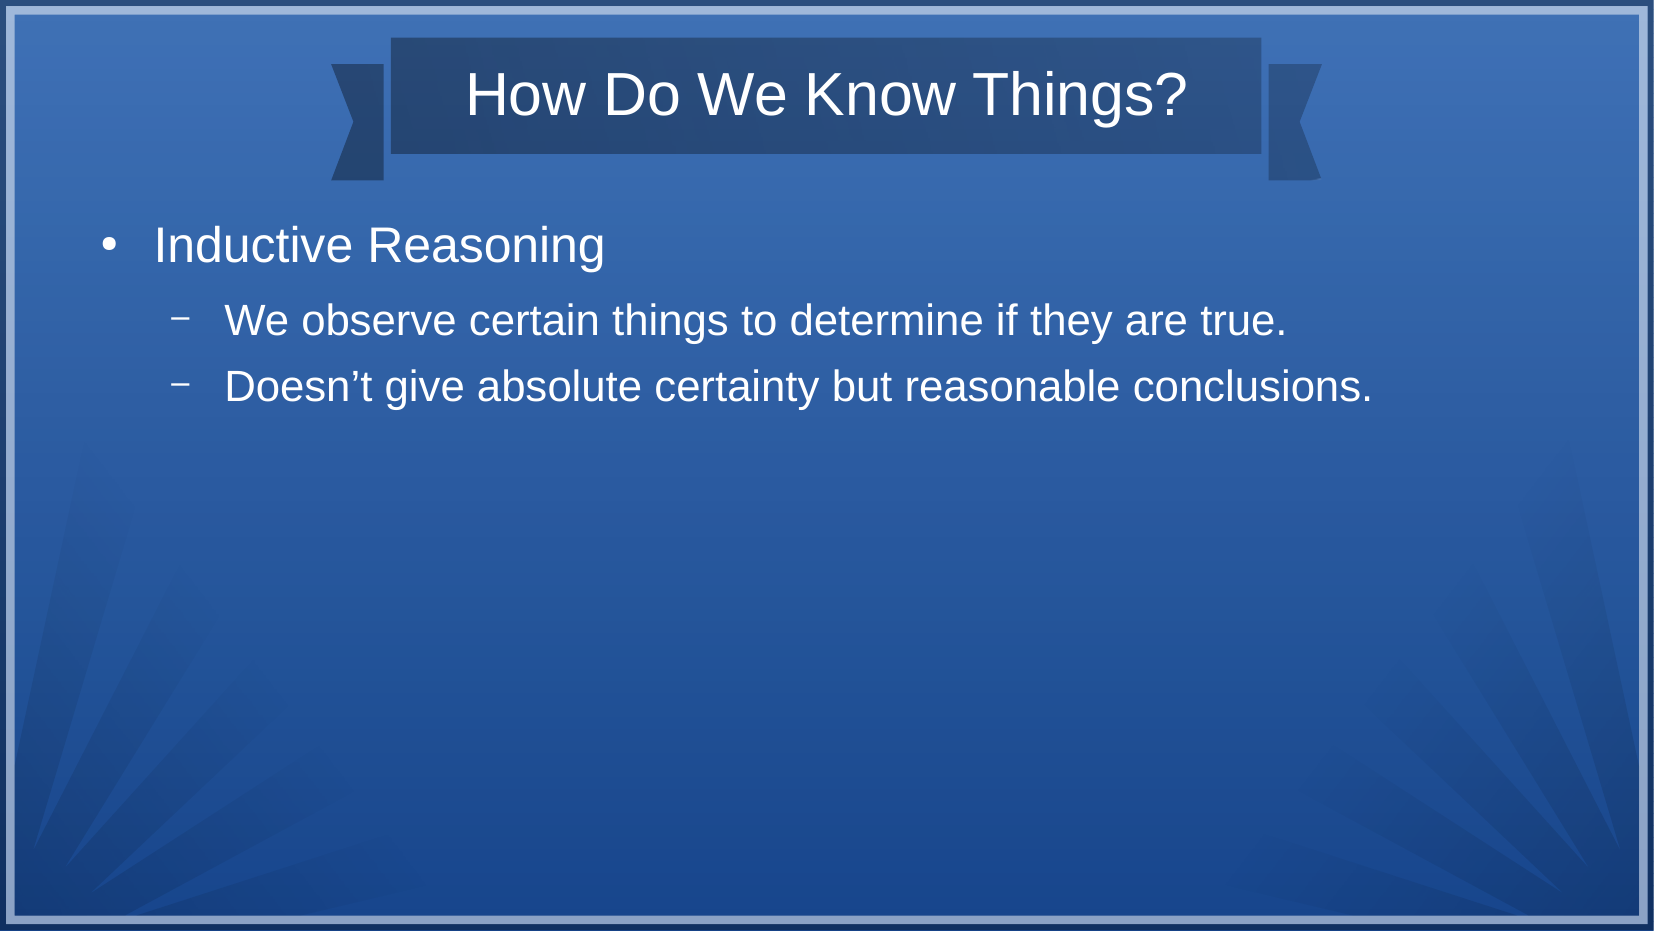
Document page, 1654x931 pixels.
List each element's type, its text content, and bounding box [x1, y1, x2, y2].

title How Do We Know Things? [389, 35, 1264, 154]
list Inductive Reasoning We observe certain things to determine if they are true. Doesn’t give absolute certainty but reasonable conclusions. [82, 217, 1571, 758]
